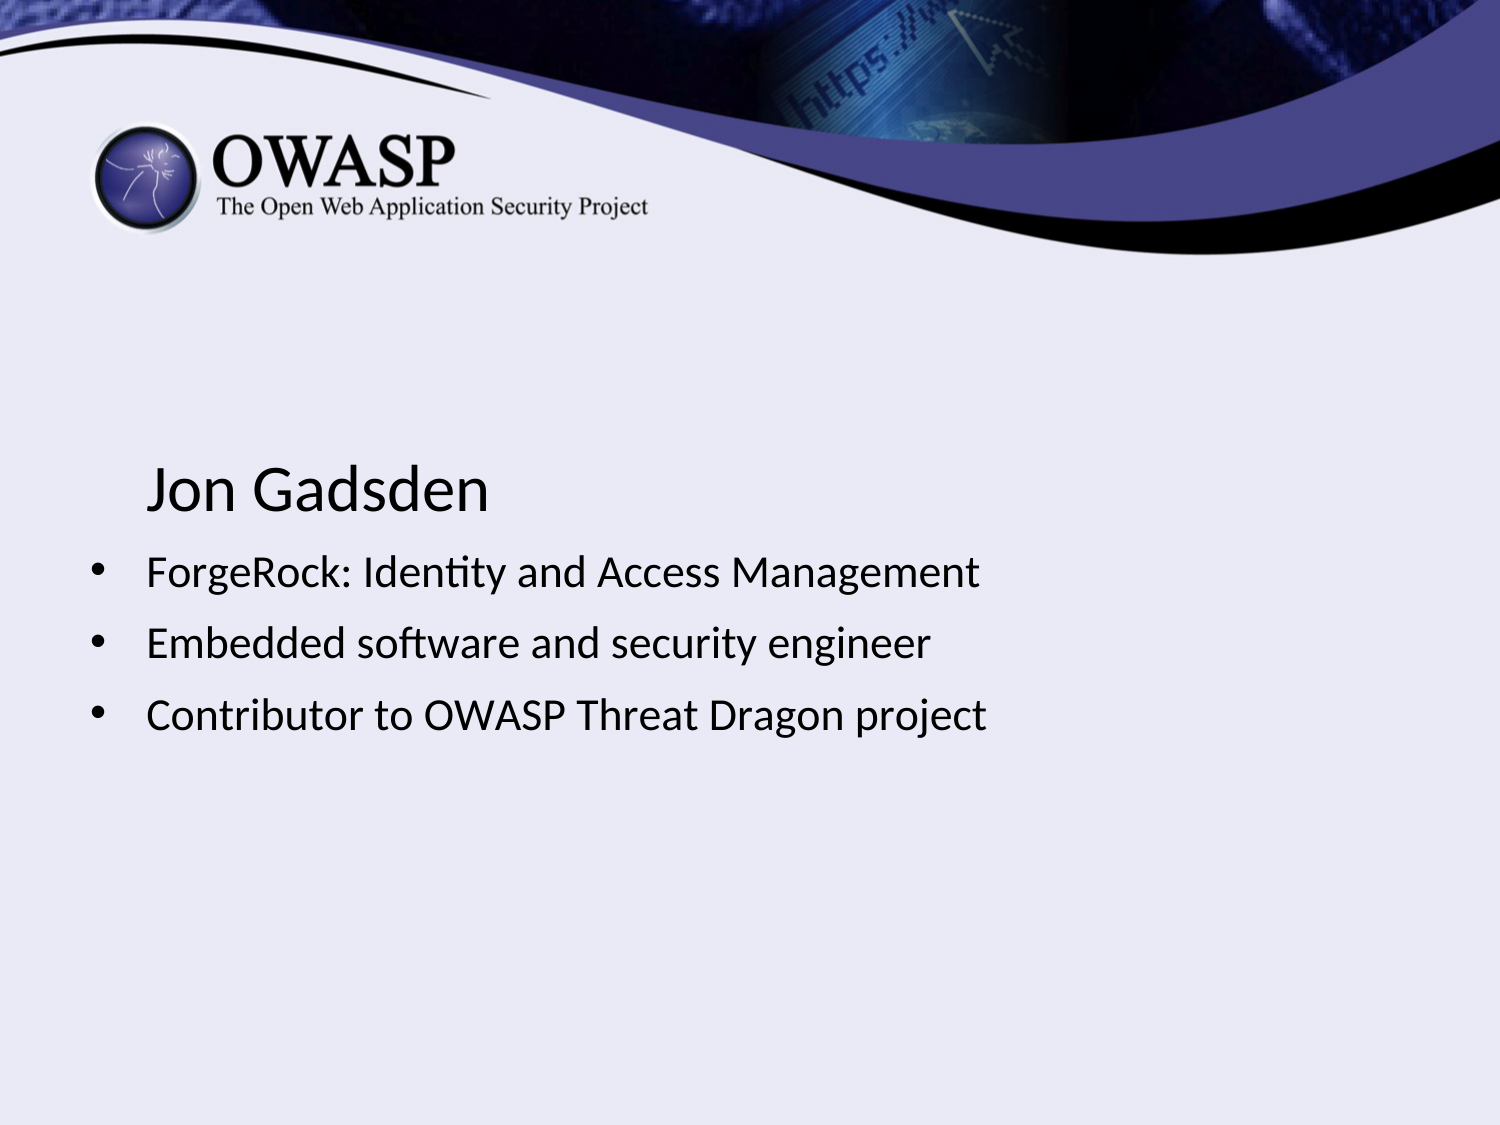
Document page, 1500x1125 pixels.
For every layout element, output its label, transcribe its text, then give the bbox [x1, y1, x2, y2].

list Jon Gadsden ForgeRock: Identity and Access Management Embedded software and security engineer Contributor to OWASP Threat Dragon project [75, 437, 1426, 1006]
picture [0, 0, 1500, 1125]
